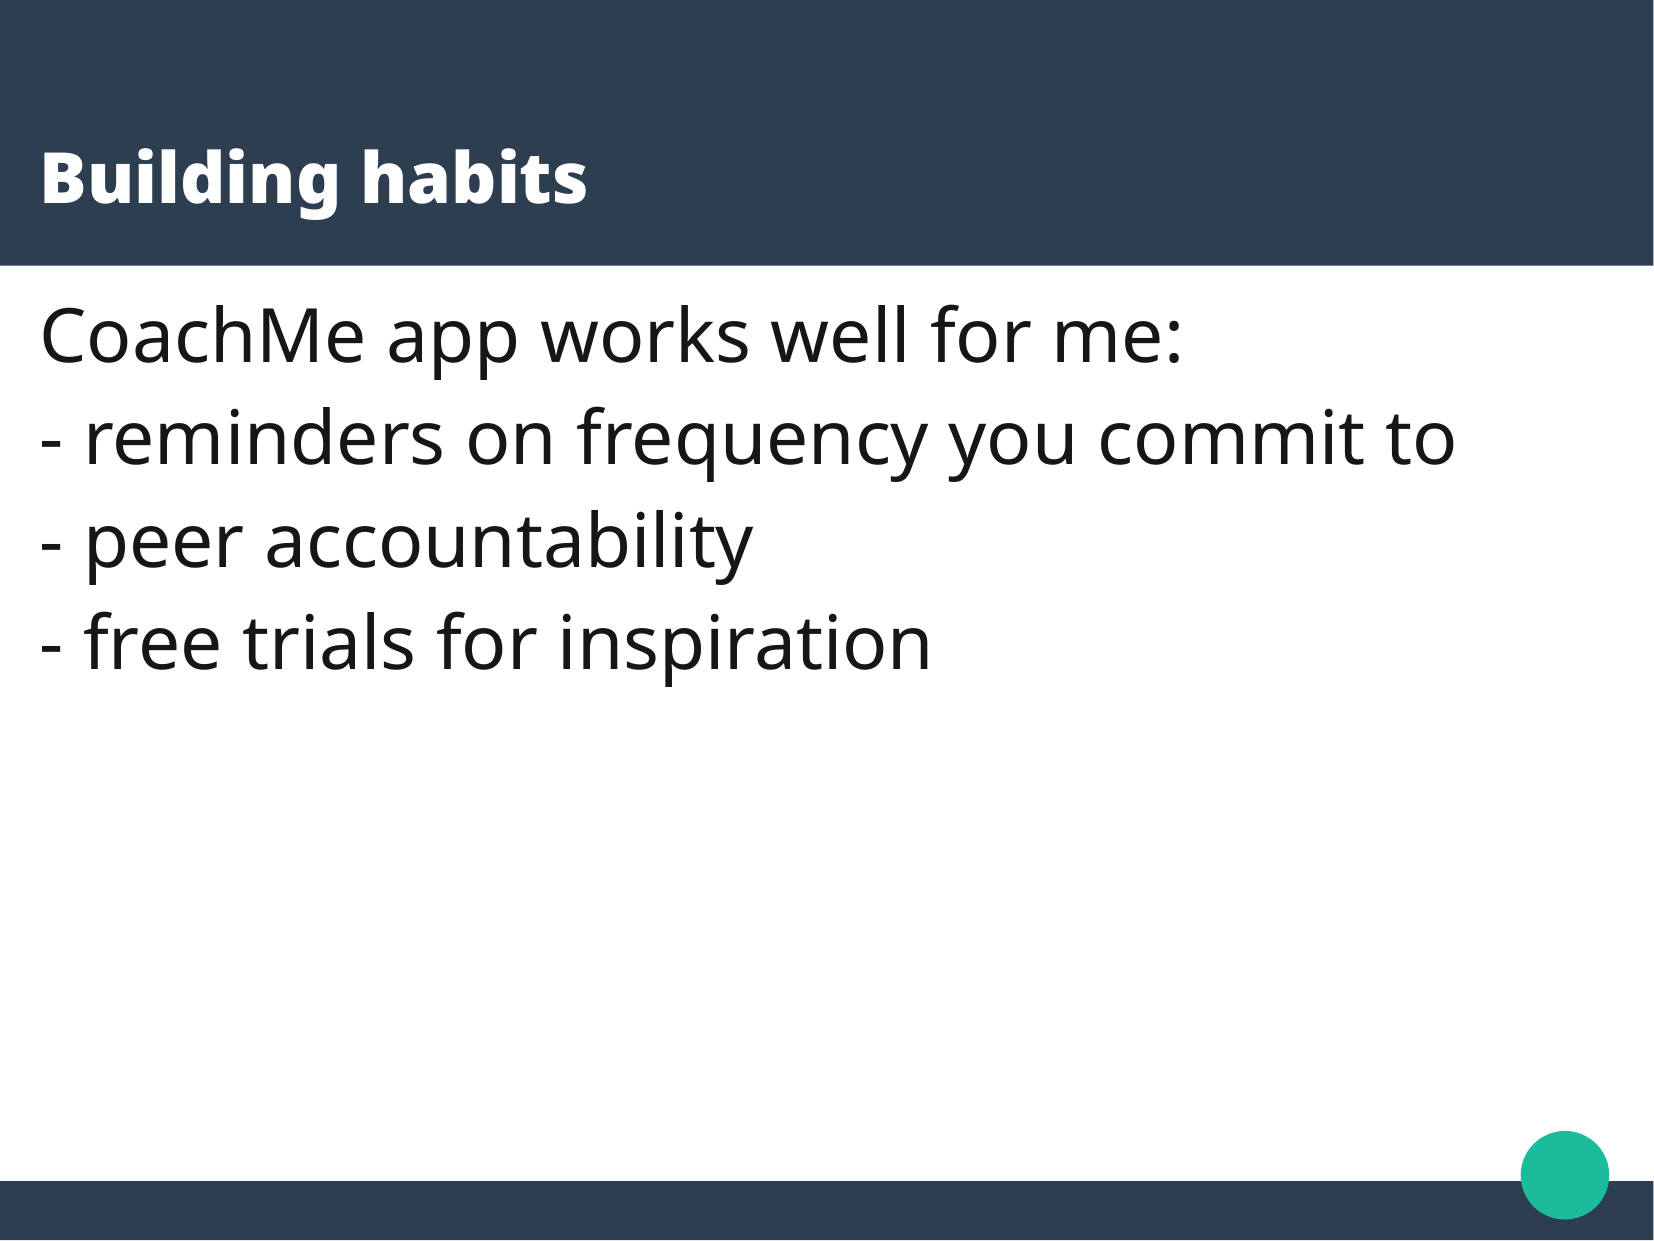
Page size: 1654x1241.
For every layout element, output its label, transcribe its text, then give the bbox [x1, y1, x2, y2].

title Building habits [39, 97, 1576, 256]
text_box CoachMe app works well for me: - reminders on frequency you commit to - peer accountability - free trials for inspiration [24, 274, 1649, 1226]
